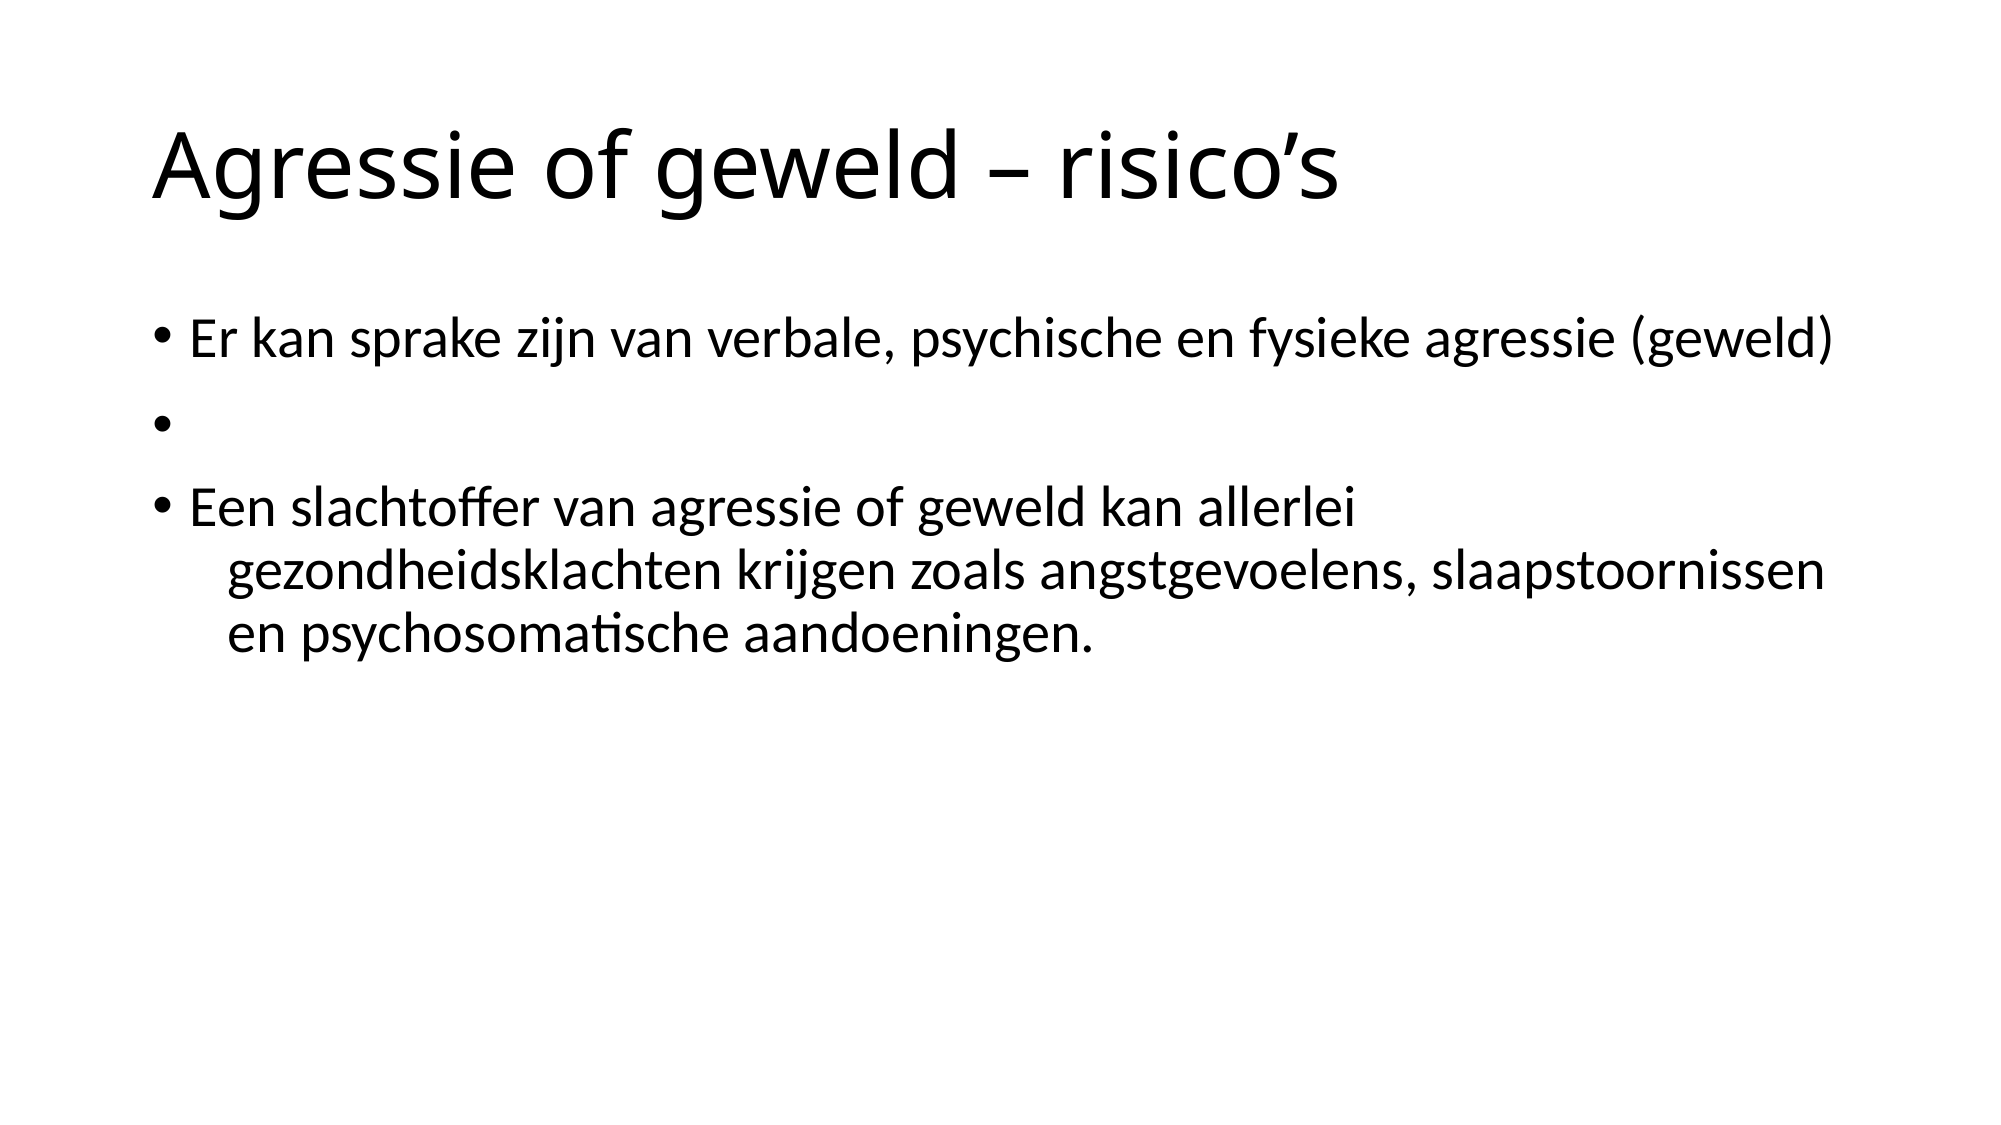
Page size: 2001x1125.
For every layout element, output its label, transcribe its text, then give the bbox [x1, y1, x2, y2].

title Agressie of geweld – risico’s [137, 59, 1863, 278]
list Er kan sprake zijn van verbale, psychische en fysieke agressie (geweld) Een slachtoffer van agressie of geweld kan allerlei gezondheidsklachten krijgen zoals angstgevoelens, slaapstoornissen en psychosomatische aandoeningen. [137, 299, 1863, 1014]
